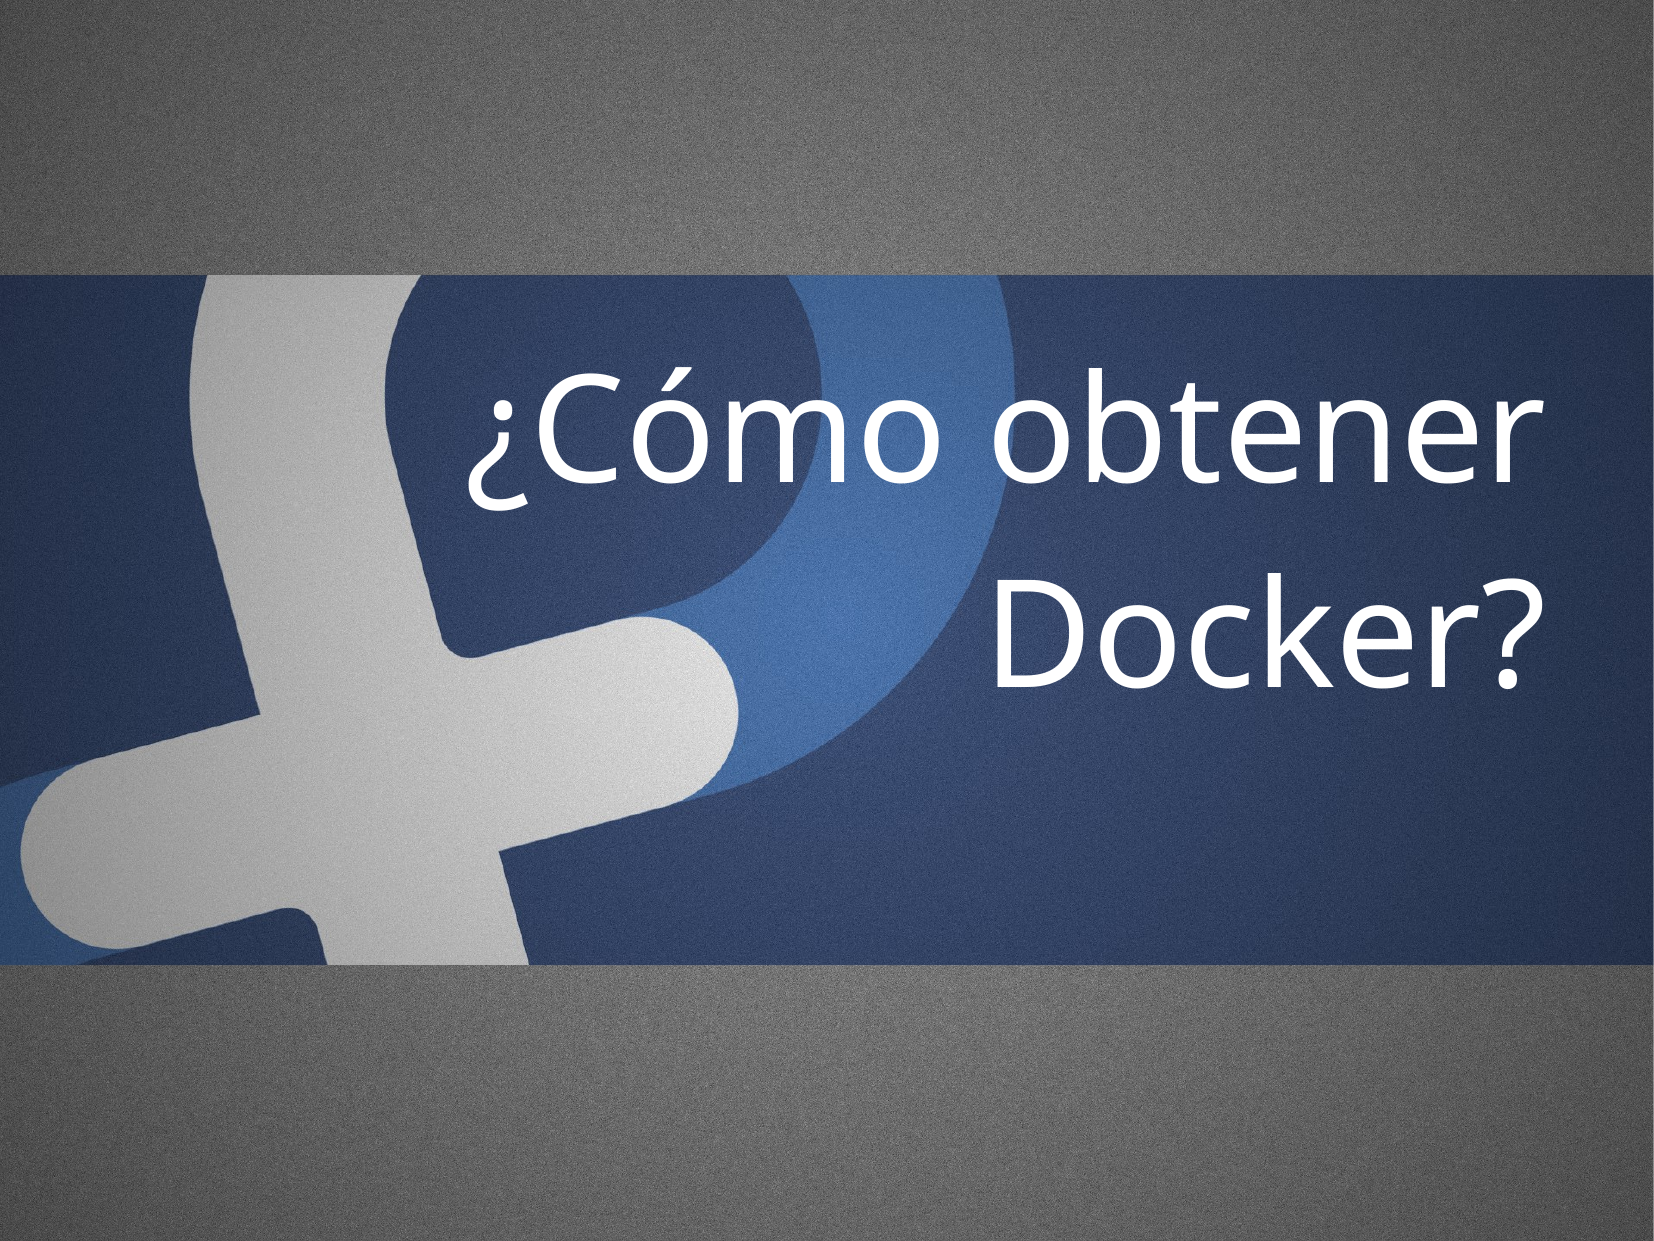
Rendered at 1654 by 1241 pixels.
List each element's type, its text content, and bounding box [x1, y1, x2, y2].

picture [0, 0, 1654, 1241]
text_box ¿Cómo obtener Docker? [347, 315, 1562, 654]
